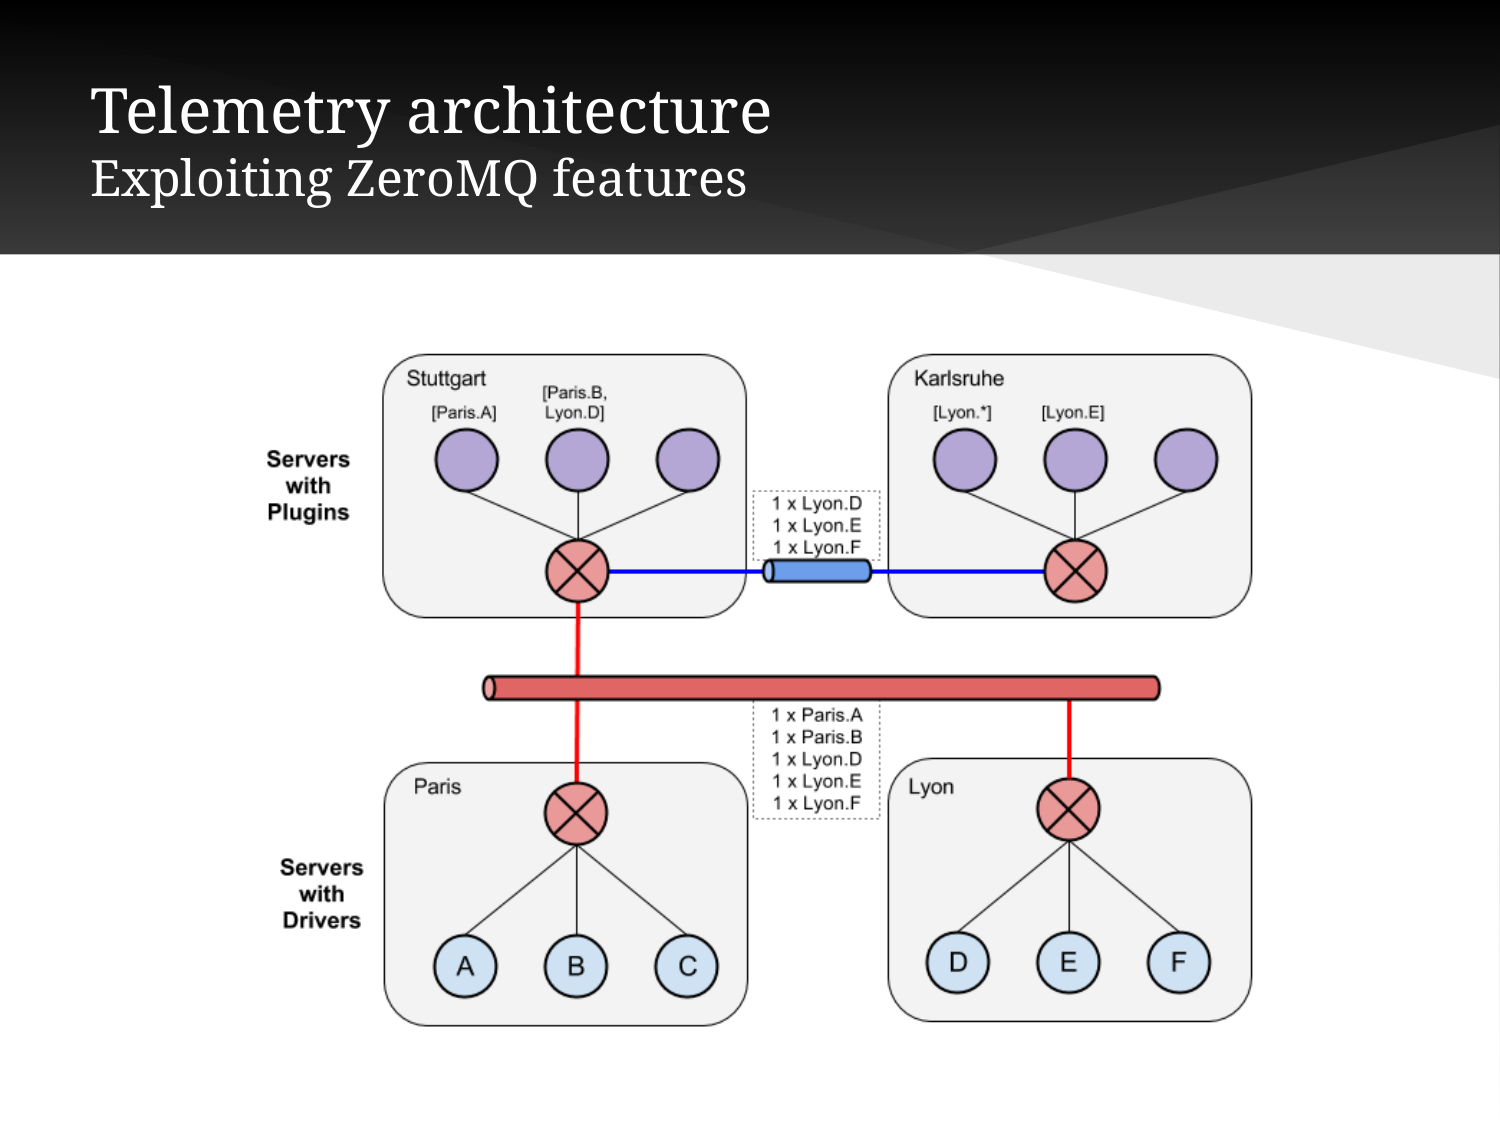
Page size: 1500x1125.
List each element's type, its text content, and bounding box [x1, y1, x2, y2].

title Telemetry architecture Exploiting ZeroMQ features [75, 45, 1425, 233]
picture [236, 344, 1264, 1031]
